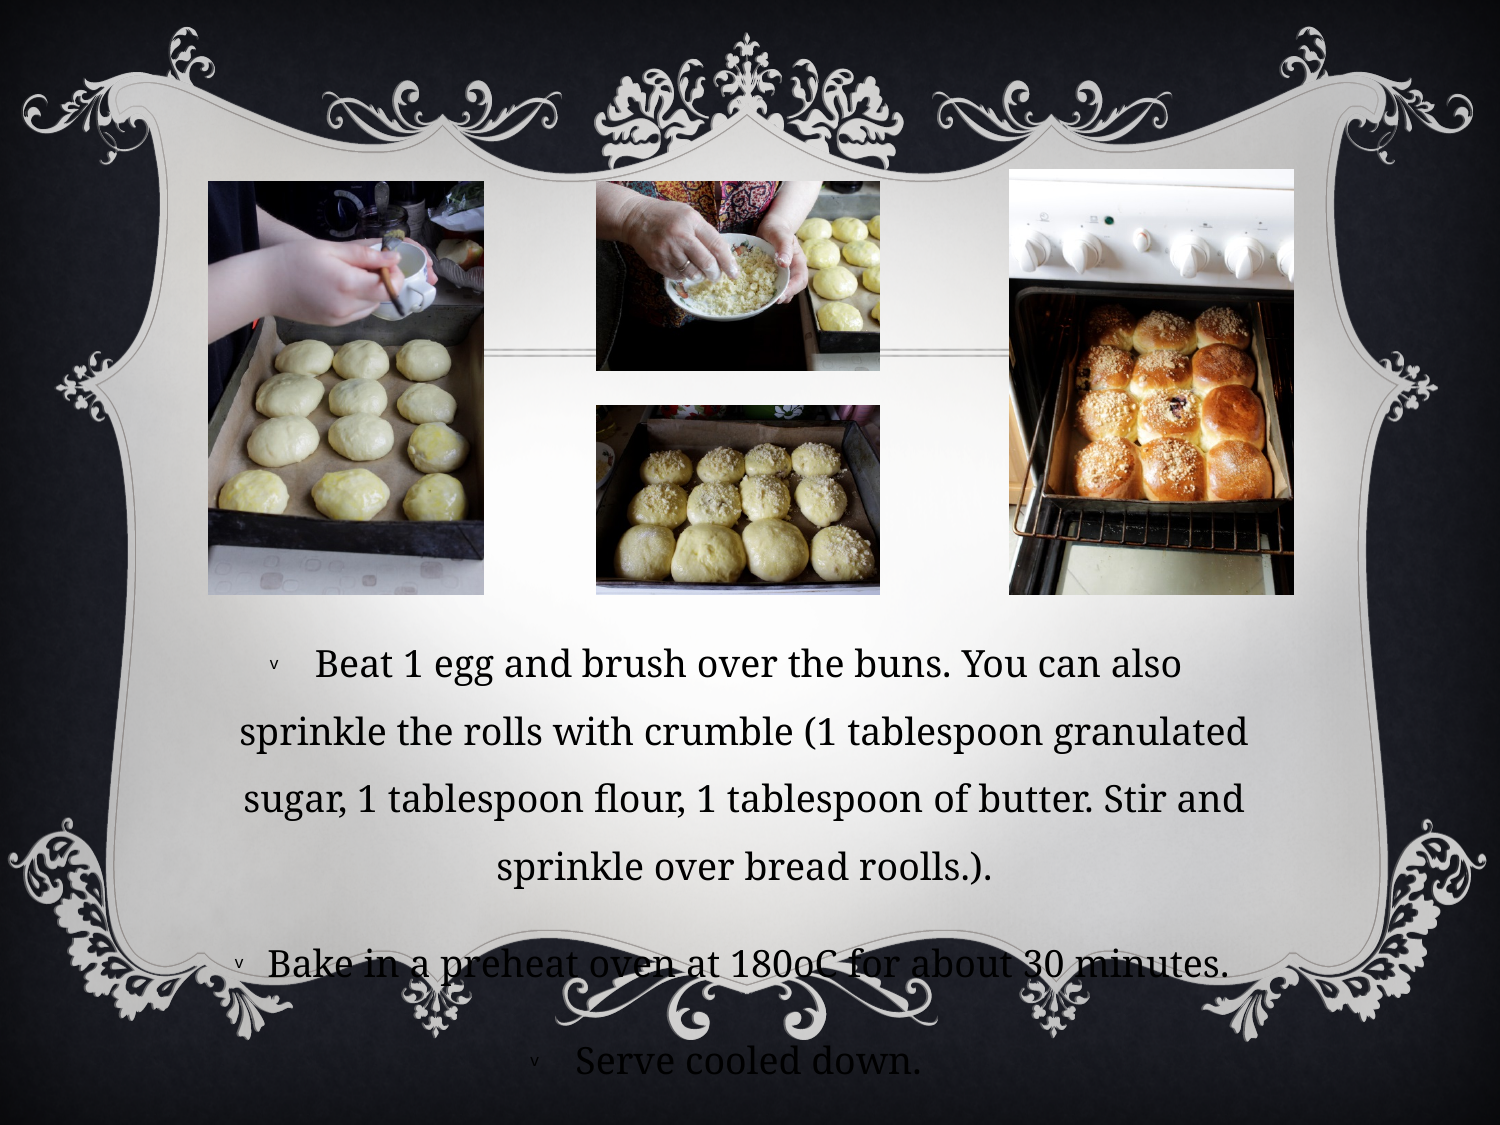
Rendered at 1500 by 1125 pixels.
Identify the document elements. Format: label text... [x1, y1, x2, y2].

list Beat 1 egg and brush over the buns. You can also sprinkle the rolls with crumble (1 tablespoon granulated sugar, 1 tablespoon flour, 1 tablespoon of butter. Stir and sprinkle over bread roolls.). Bake in a preheat oven at 180oC for about 30 minutes. Serve cooled down. [219, 603, 1270, 1125]
picture [0, 0, 1500, 1125]
